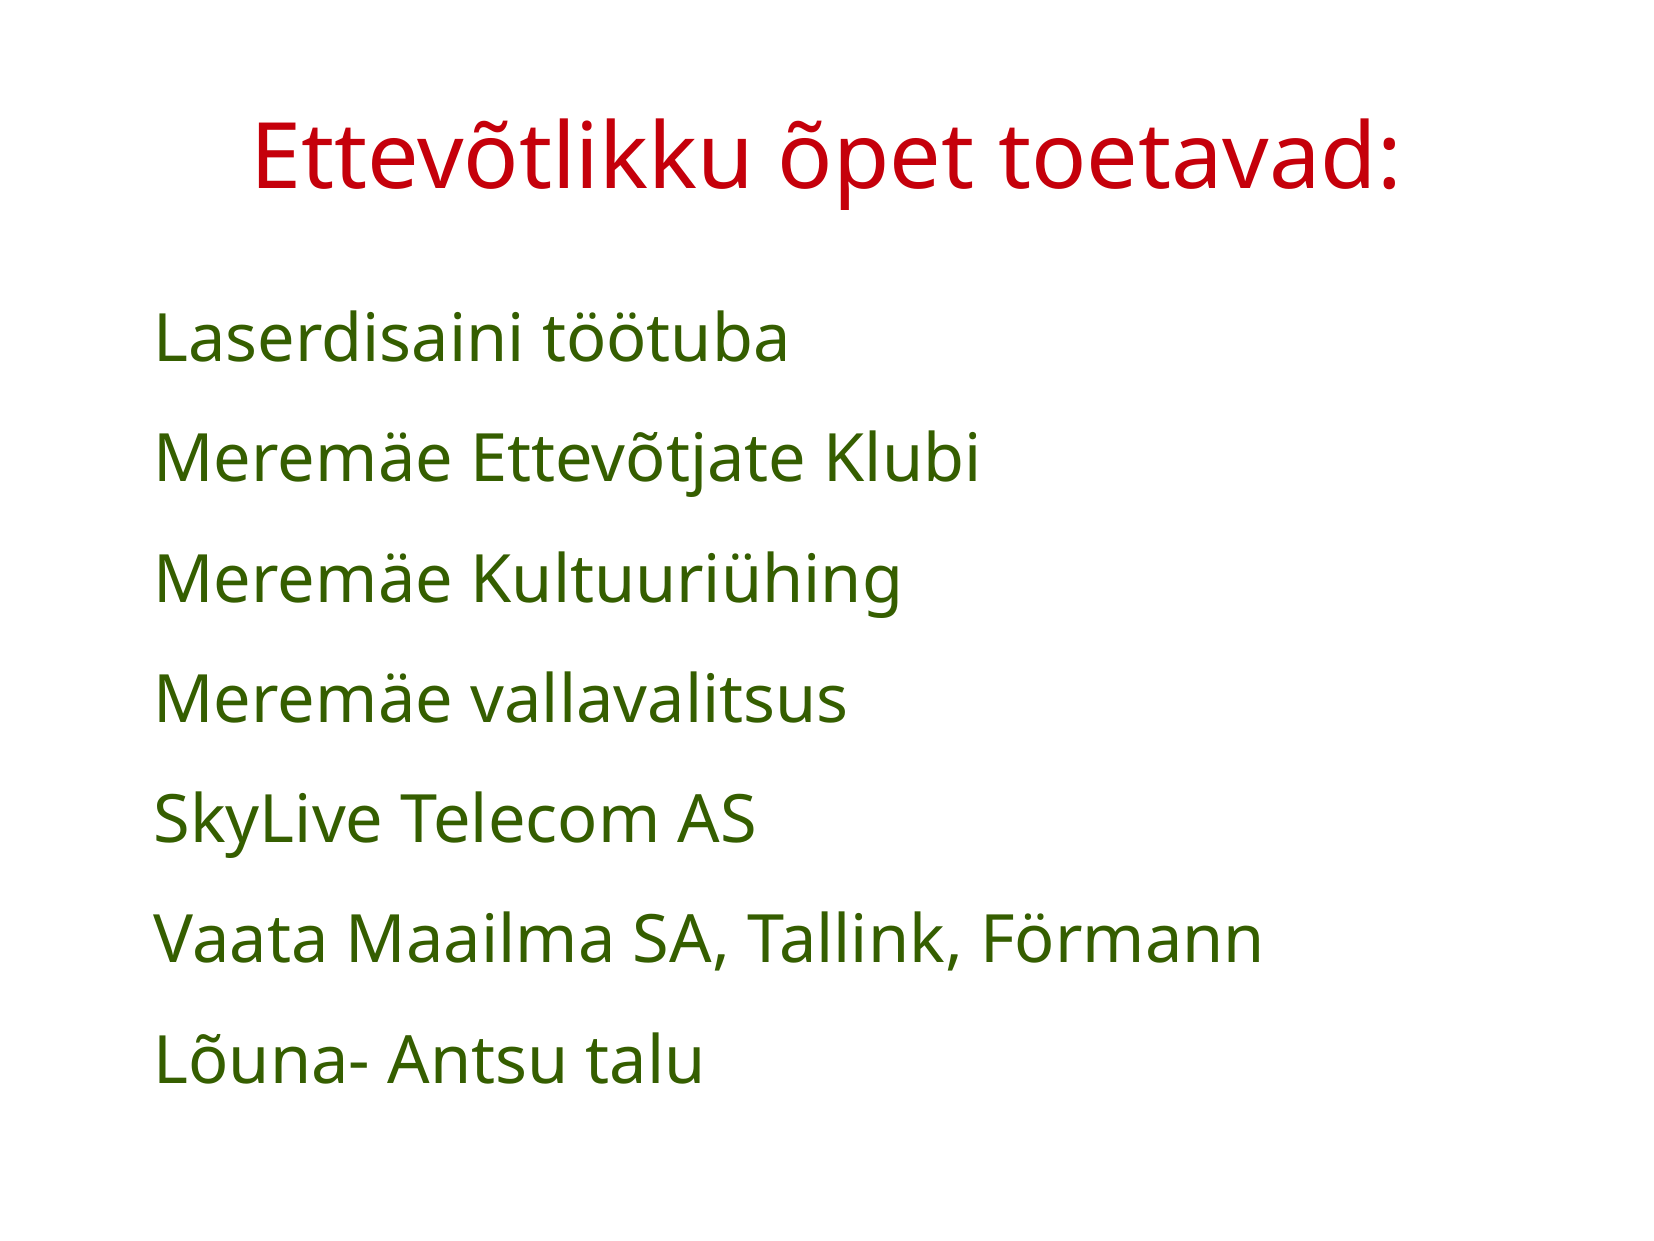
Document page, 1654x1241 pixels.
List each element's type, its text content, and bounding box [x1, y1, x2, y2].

title Ettevõtlikku õpet toetavad: [82, 49, 1571, 257]
list Laserdisaini töötuba Meremäe Ettevõtjate Klubi Meremäe Kultuuriühing Meremäe vallavalitsus SkyLive Telecom AS Vaata Maailma SA, Tallink, Förmann Lõuna- Antsu talu [82, 290, 1538, 1229]
